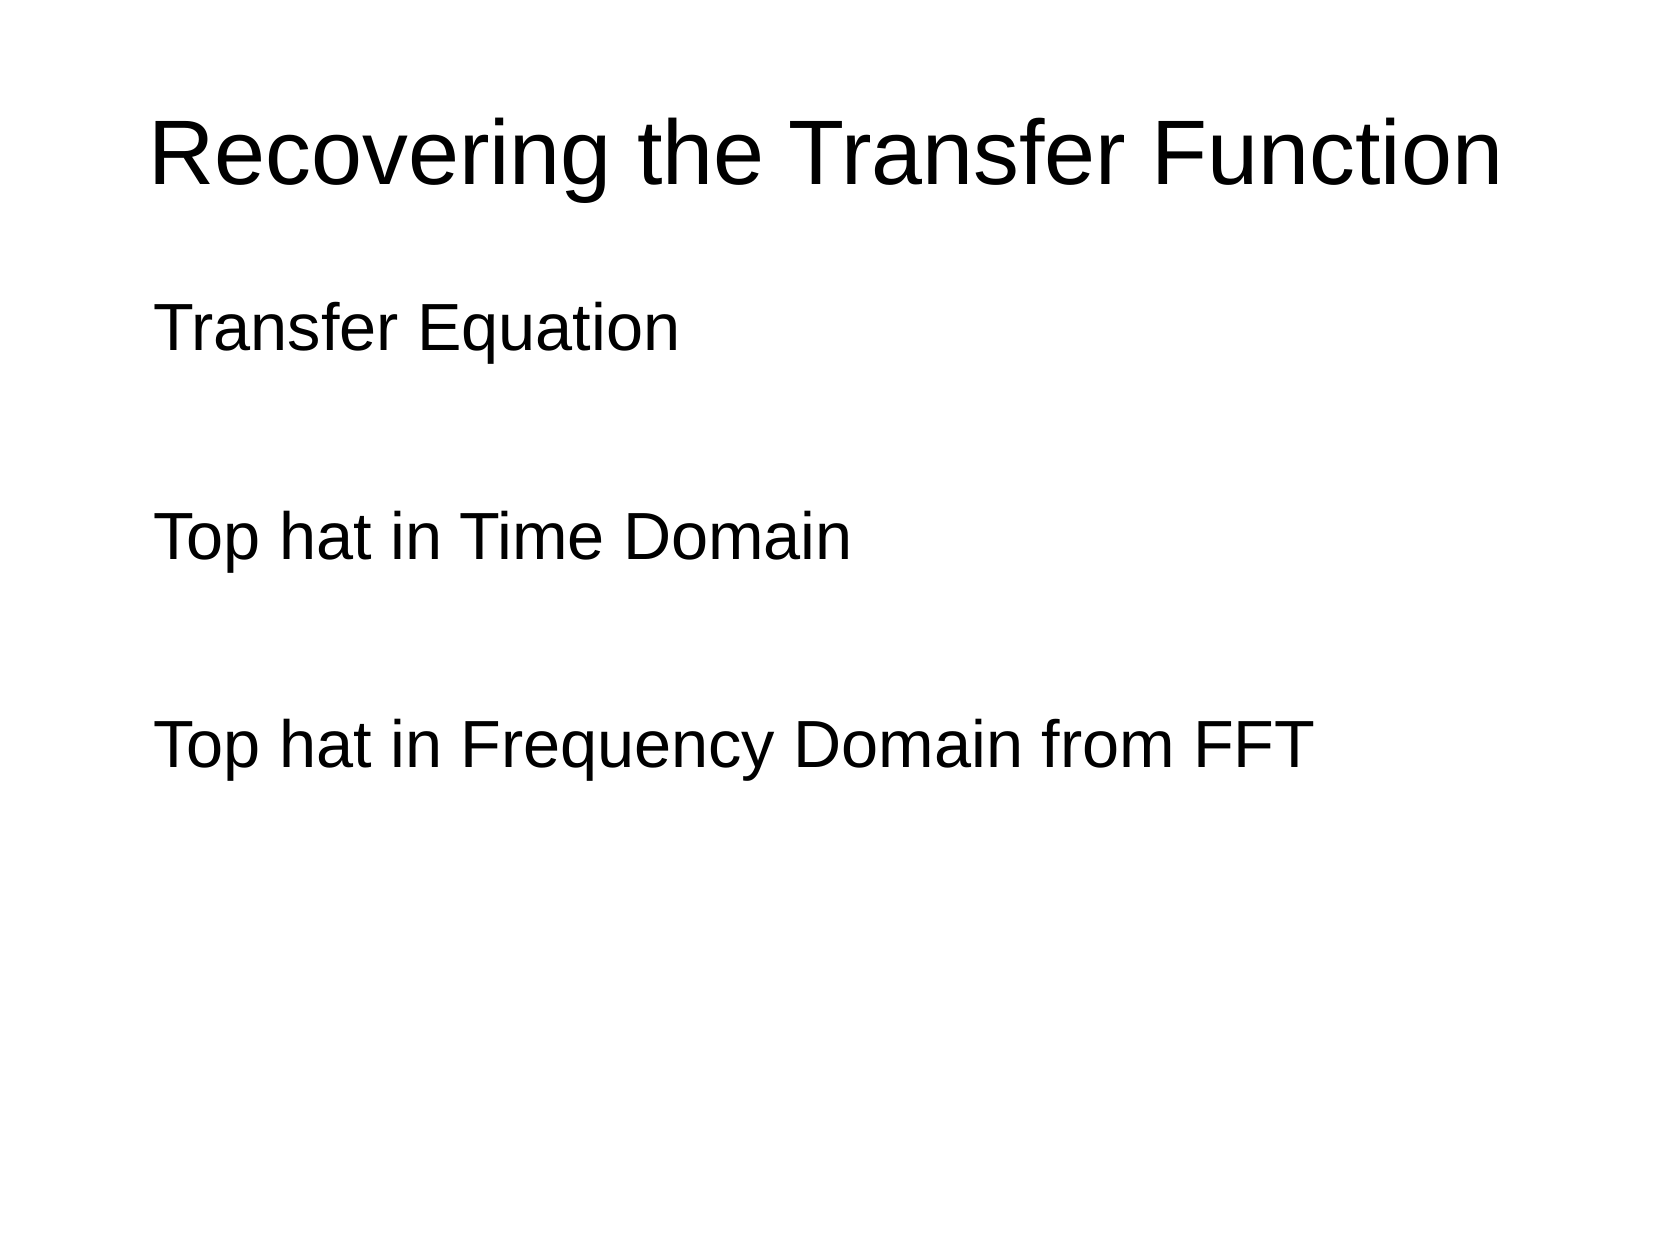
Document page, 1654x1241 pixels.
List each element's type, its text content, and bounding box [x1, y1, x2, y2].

list Transfer Equation Top hat in Time Domain Top hat in Frequency Domain from FFT [82, 290, 1571, 1010]
title Recovering the Transfer Function [82, 49, 1571, 257]
